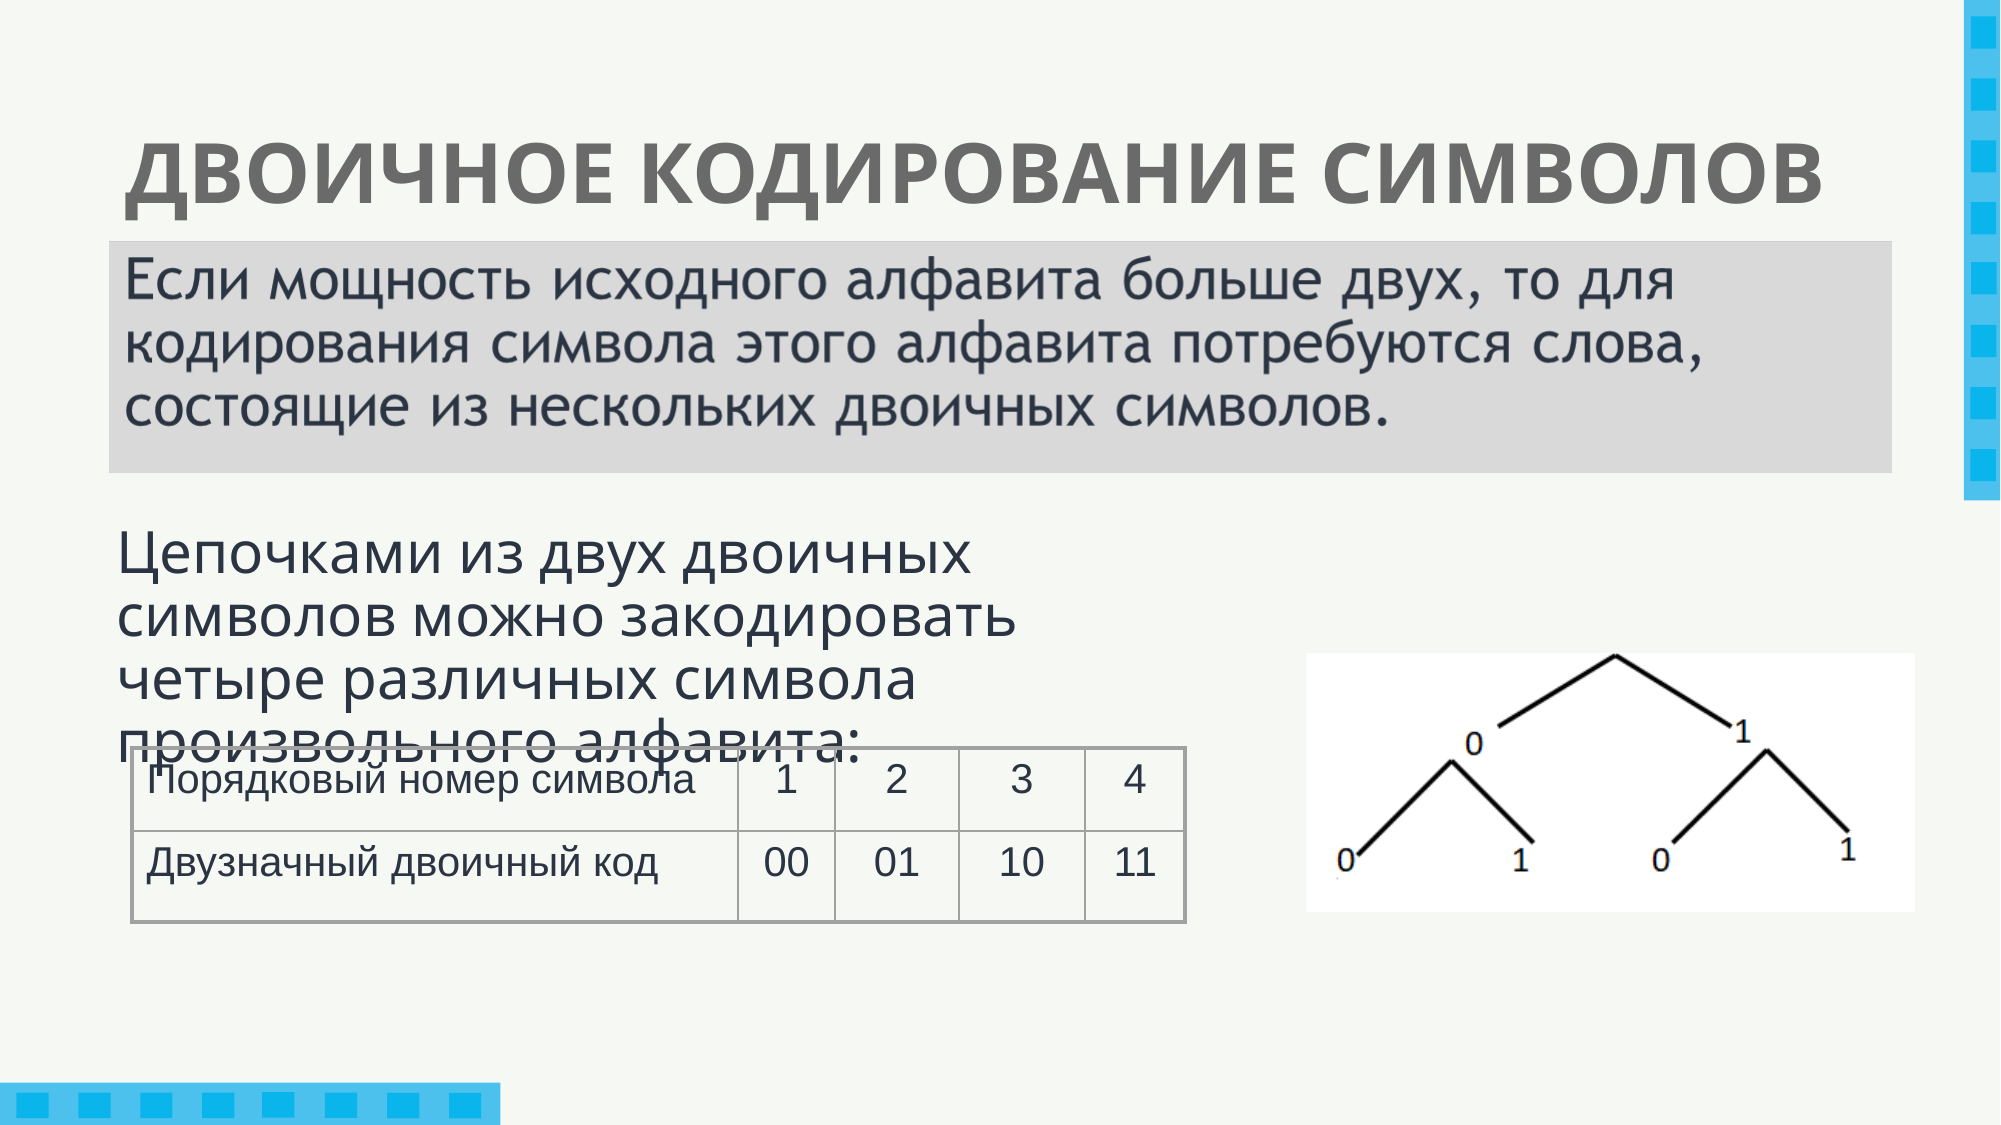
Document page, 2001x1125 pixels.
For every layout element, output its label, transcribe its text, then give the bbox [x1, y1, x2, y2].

table_header 3 [960, 750, 1084, 830]
table_header 1 [739, 750, 834, 830]
table_cell 11 [1086, 832, 1183, 920]
text_box Цепочками из двух двоичных символов можно закодировать четыре различных символа произвольного алфавита: [101, 515, 1216, 720]
picture [89, 225, 1892, 475]
picture [1306, 571, 1916, 995]
table_header 2 [836, 750, 958, 830]
table_cell 00 [739, 832, 834, 920]
table_cell Двузначный двоичный код [134, 832, 737, 920]
title ДВОИЧНОЕ КОДИРОВАНИЕ СИМВОЛОВ [110, 67, 1892, 225]
table_cell 10 [960, 832, 1084, 920]
table_cell 01 [836, 832, 958, 920]
table_header Порядковый номер символа [134, 750, 737, 830]
table_header 4 [1086, 750, 1183, 830]
